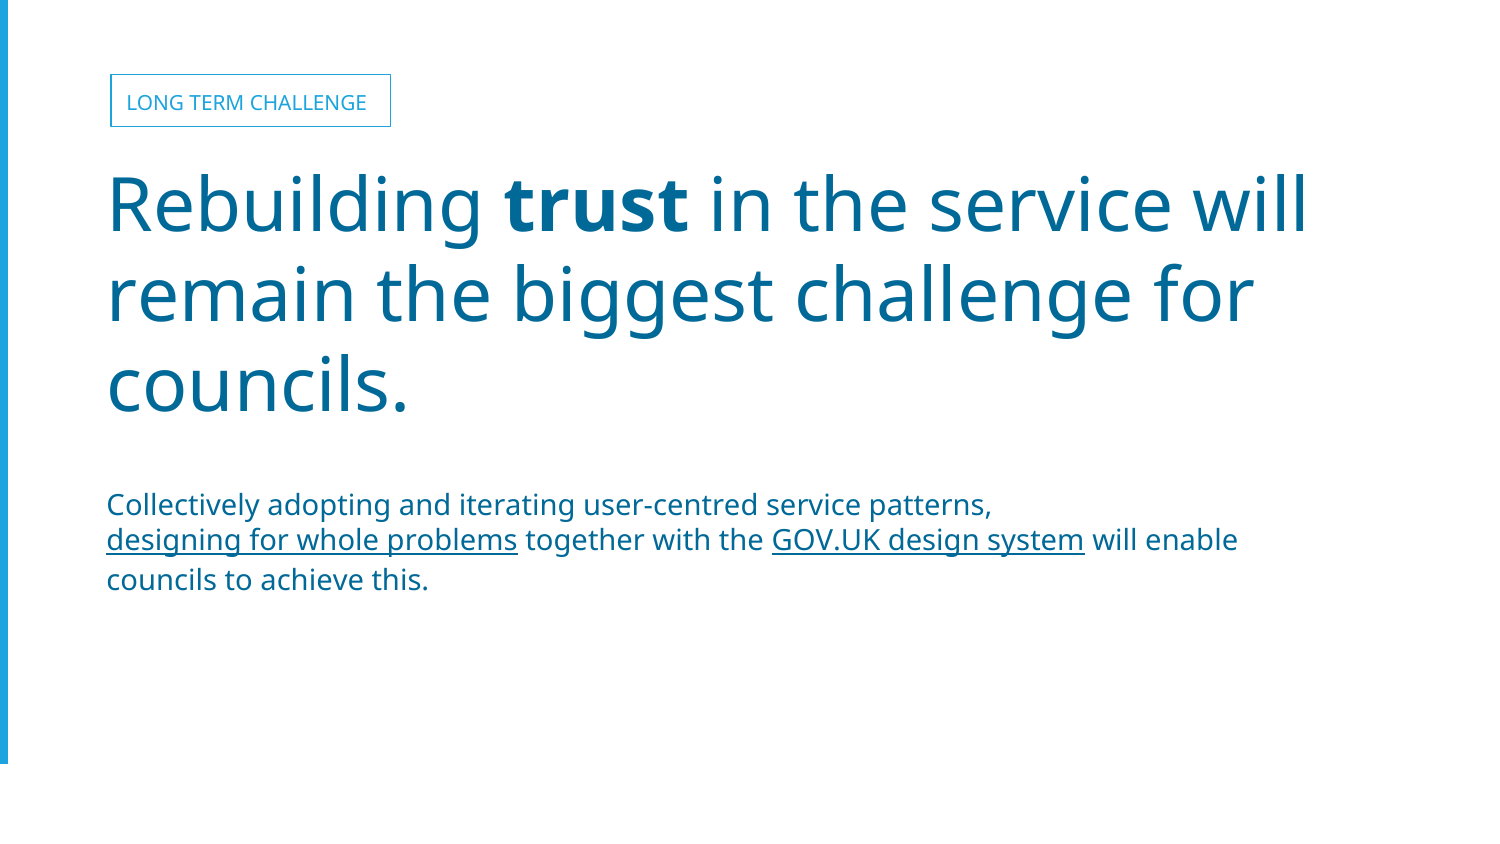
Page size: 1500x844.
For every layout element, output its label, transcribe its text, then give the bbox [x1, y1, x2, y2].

title Rebuilding trust in the service will remain the biggest challenge for councils. Collectively adopting and iterating user-centred service patterns, designing for whole problems together with the GOV.UK design system will enable councils to achieve this. [91, 141, 1329, 765]
text_box LONG TERM CHALLENGE [111, 74, 391, 127]
